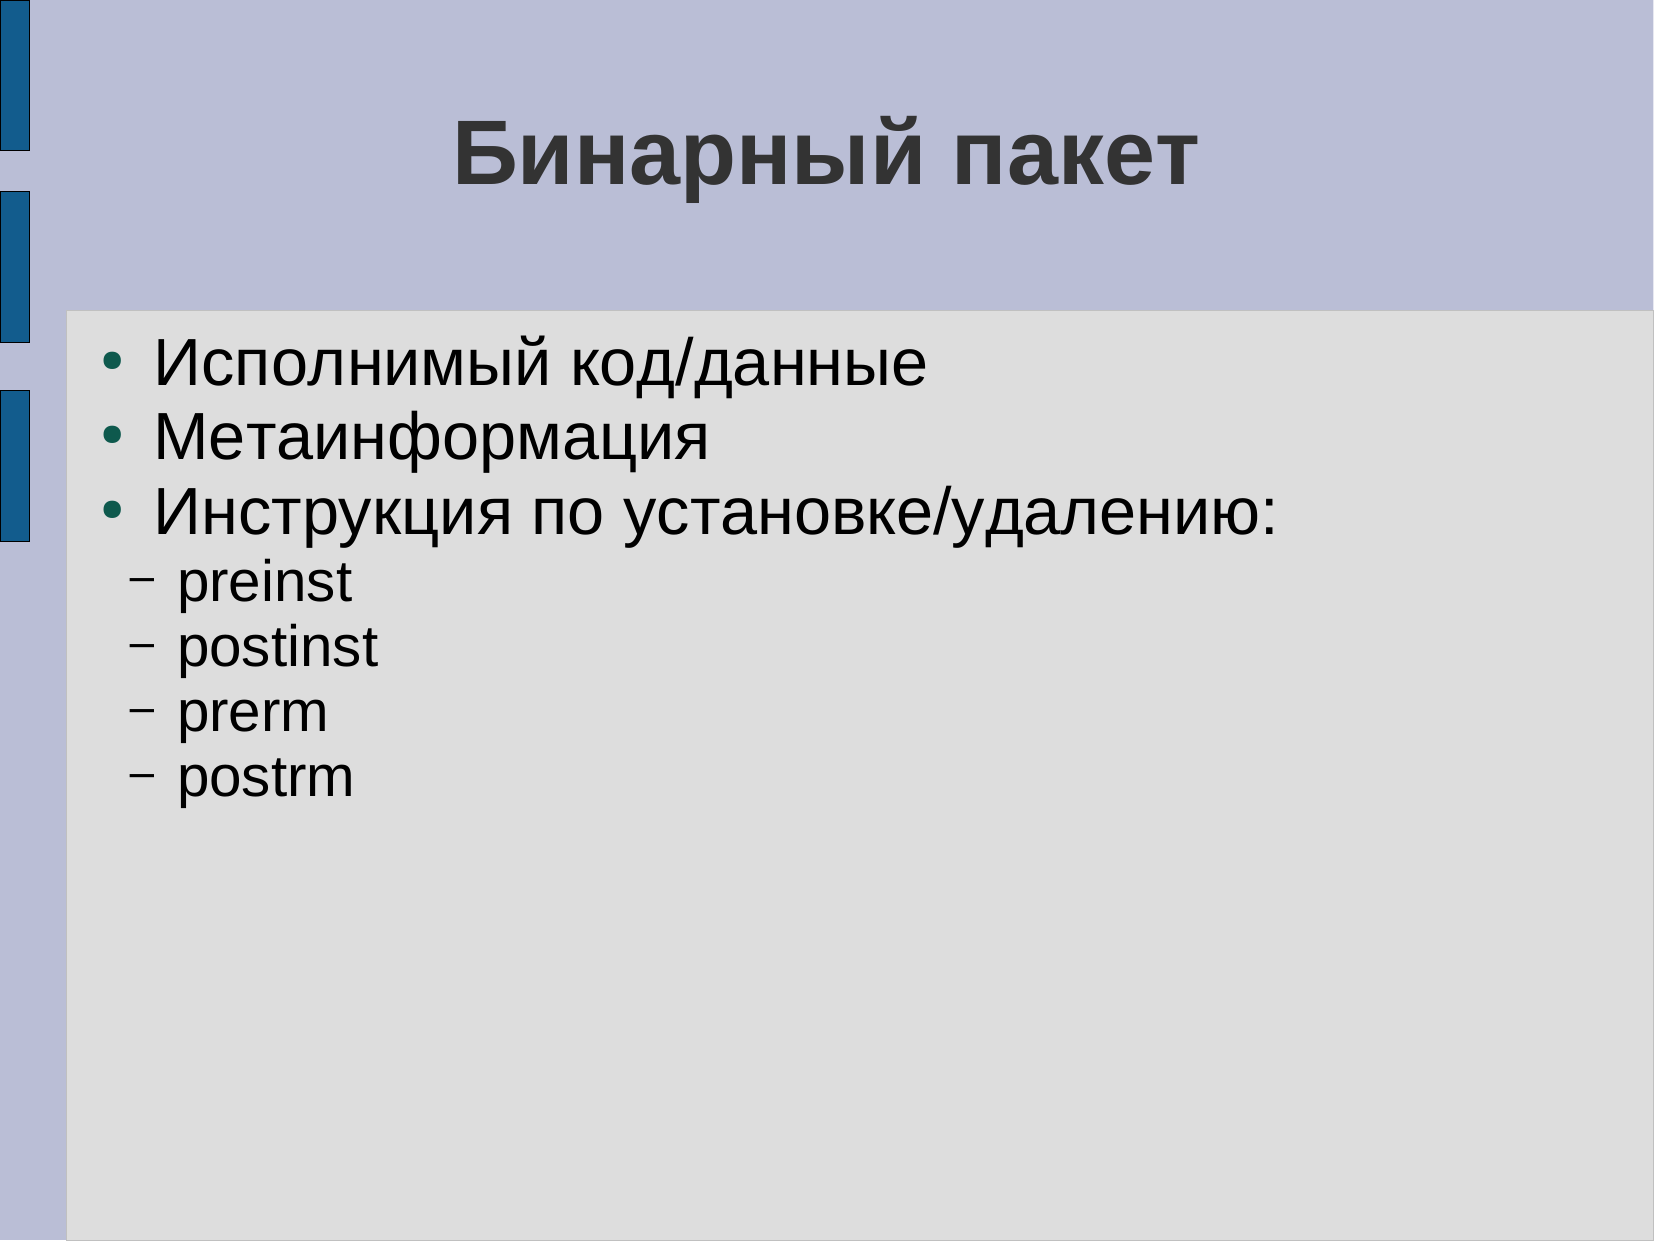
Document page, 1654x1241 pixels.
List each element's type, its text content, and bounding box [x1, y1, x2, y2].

list Исполнимый код/данные Метаинформация Инструкция по установке/удалению: preinst postinst prerm postrm [82, 324, 1571, 1109]
title Бинарный пакет [82, 56, 1571, 250]
